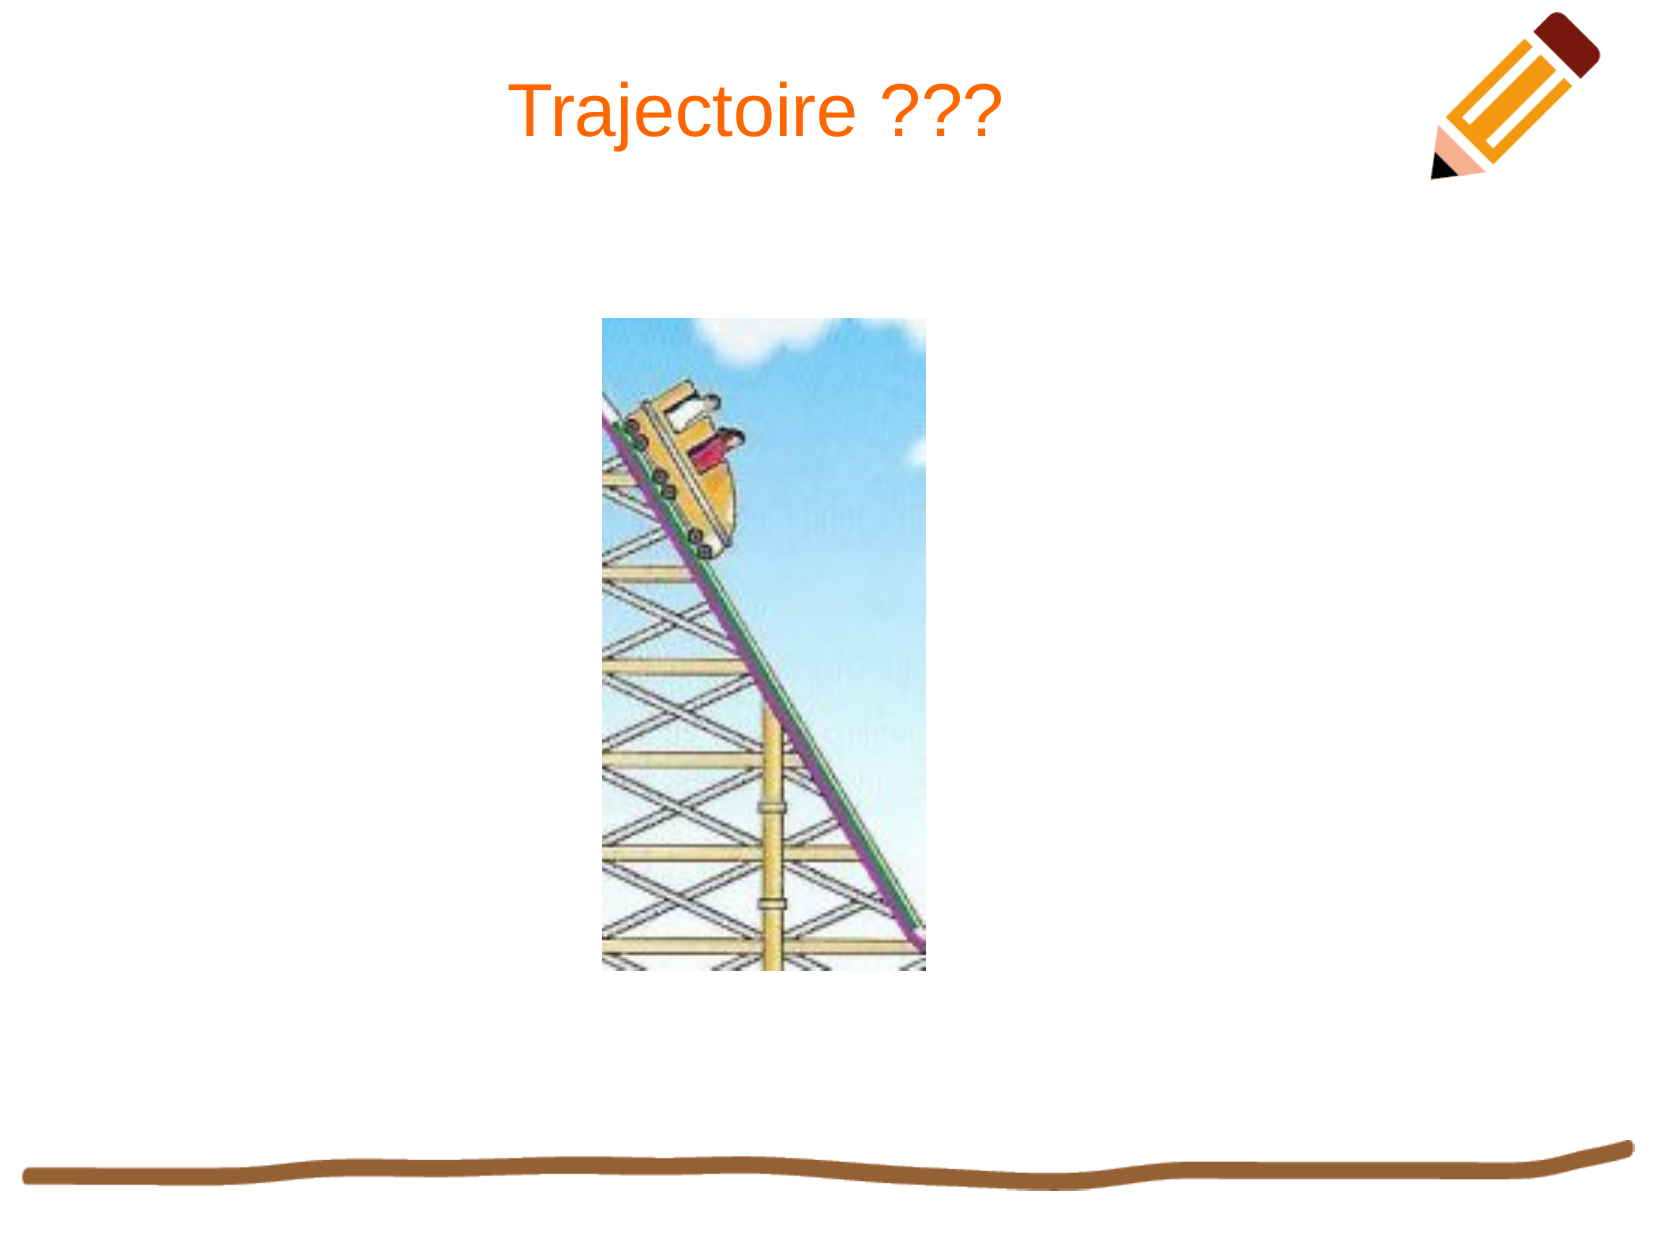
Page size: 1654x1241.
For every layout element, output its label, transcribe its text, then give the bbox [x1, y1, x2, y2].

title Trajectoire ??? [82, 49, 1430, 172]
picture [22, 1140, 1635, 1191]
picture [602, 318, 926, 971]
picture [1430, 12, 1601, 181]
